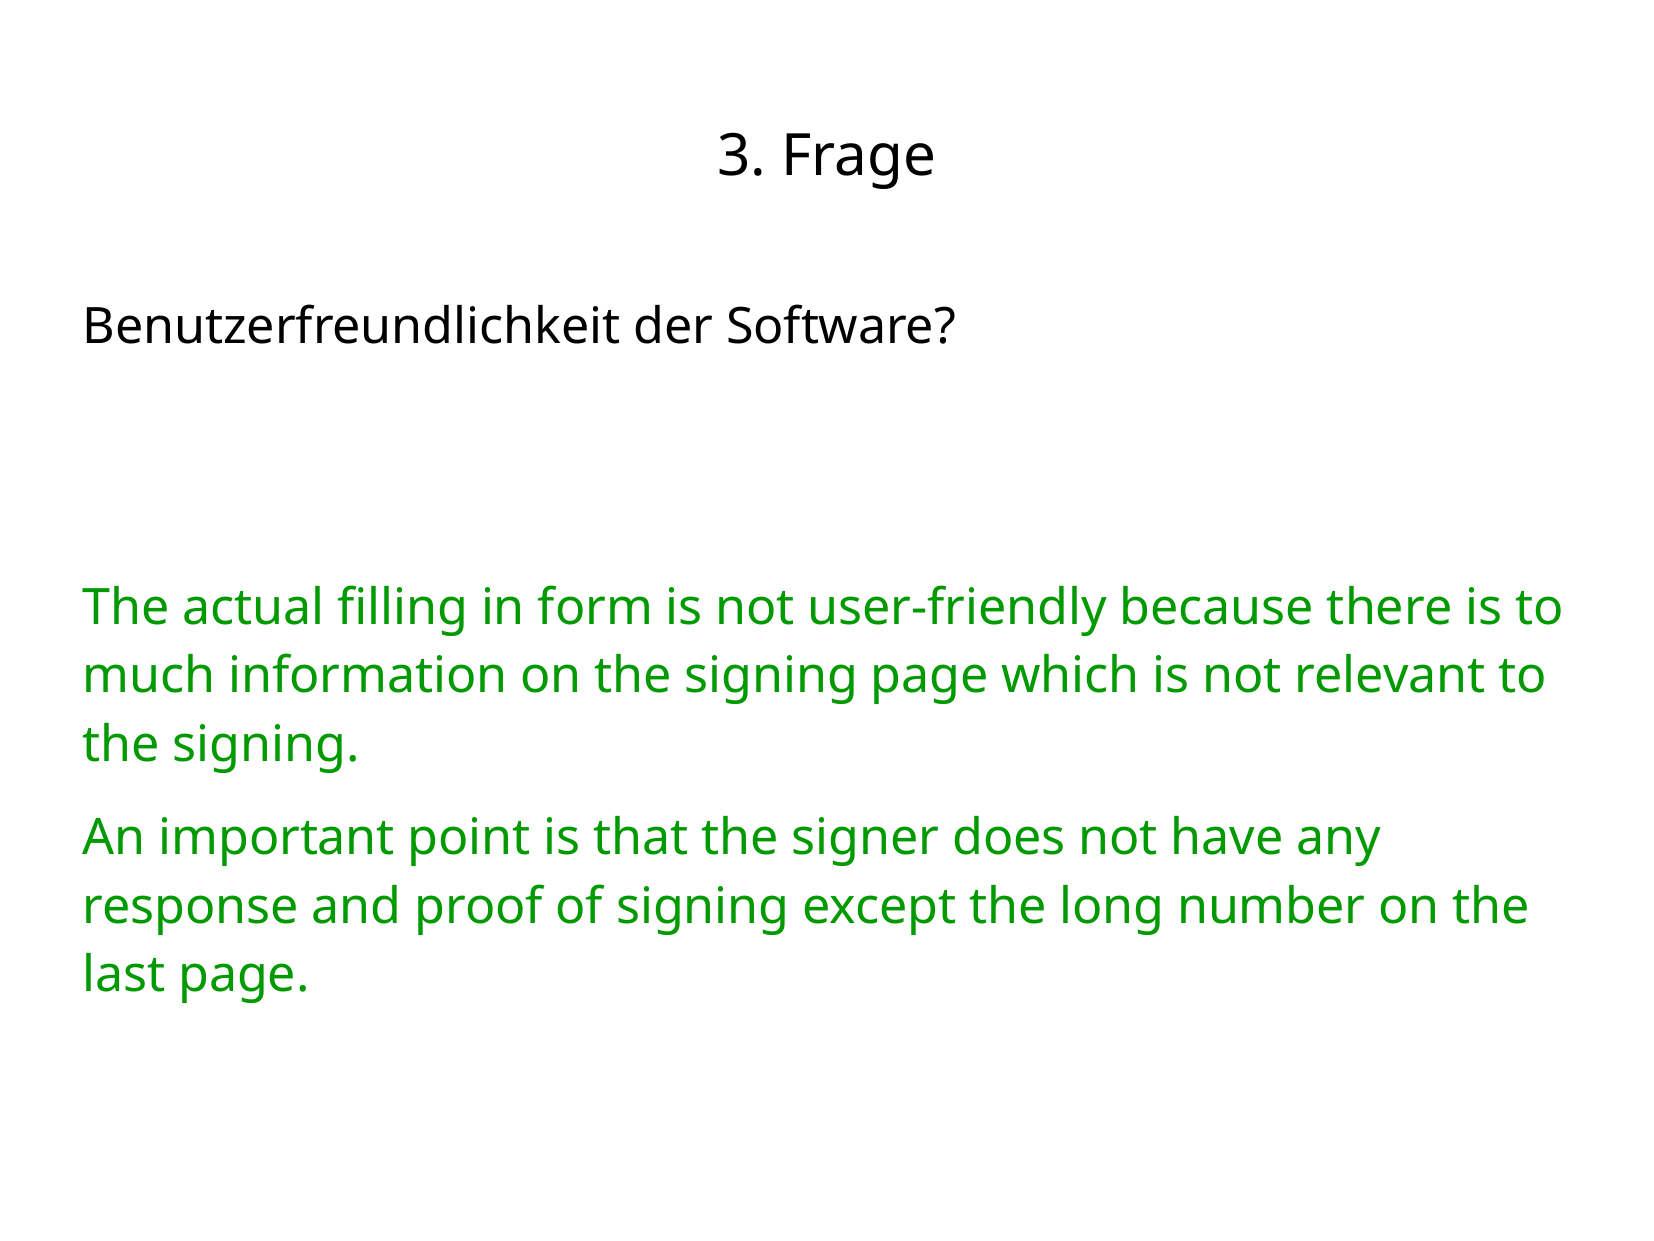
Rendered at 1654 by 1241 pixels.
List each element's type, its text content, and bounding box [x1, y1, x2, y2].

title 3. Frage [82, 49, 1571, 257]
list Benutzerfreundlichkeit der Software? The actual filling in form is not user-friendly because there is to much information on the signing page which is not relevant to the signing. An important point is that the signer does not have any response and proof of signing except the long number on the last page. [82, 290, 1571, 1010]
